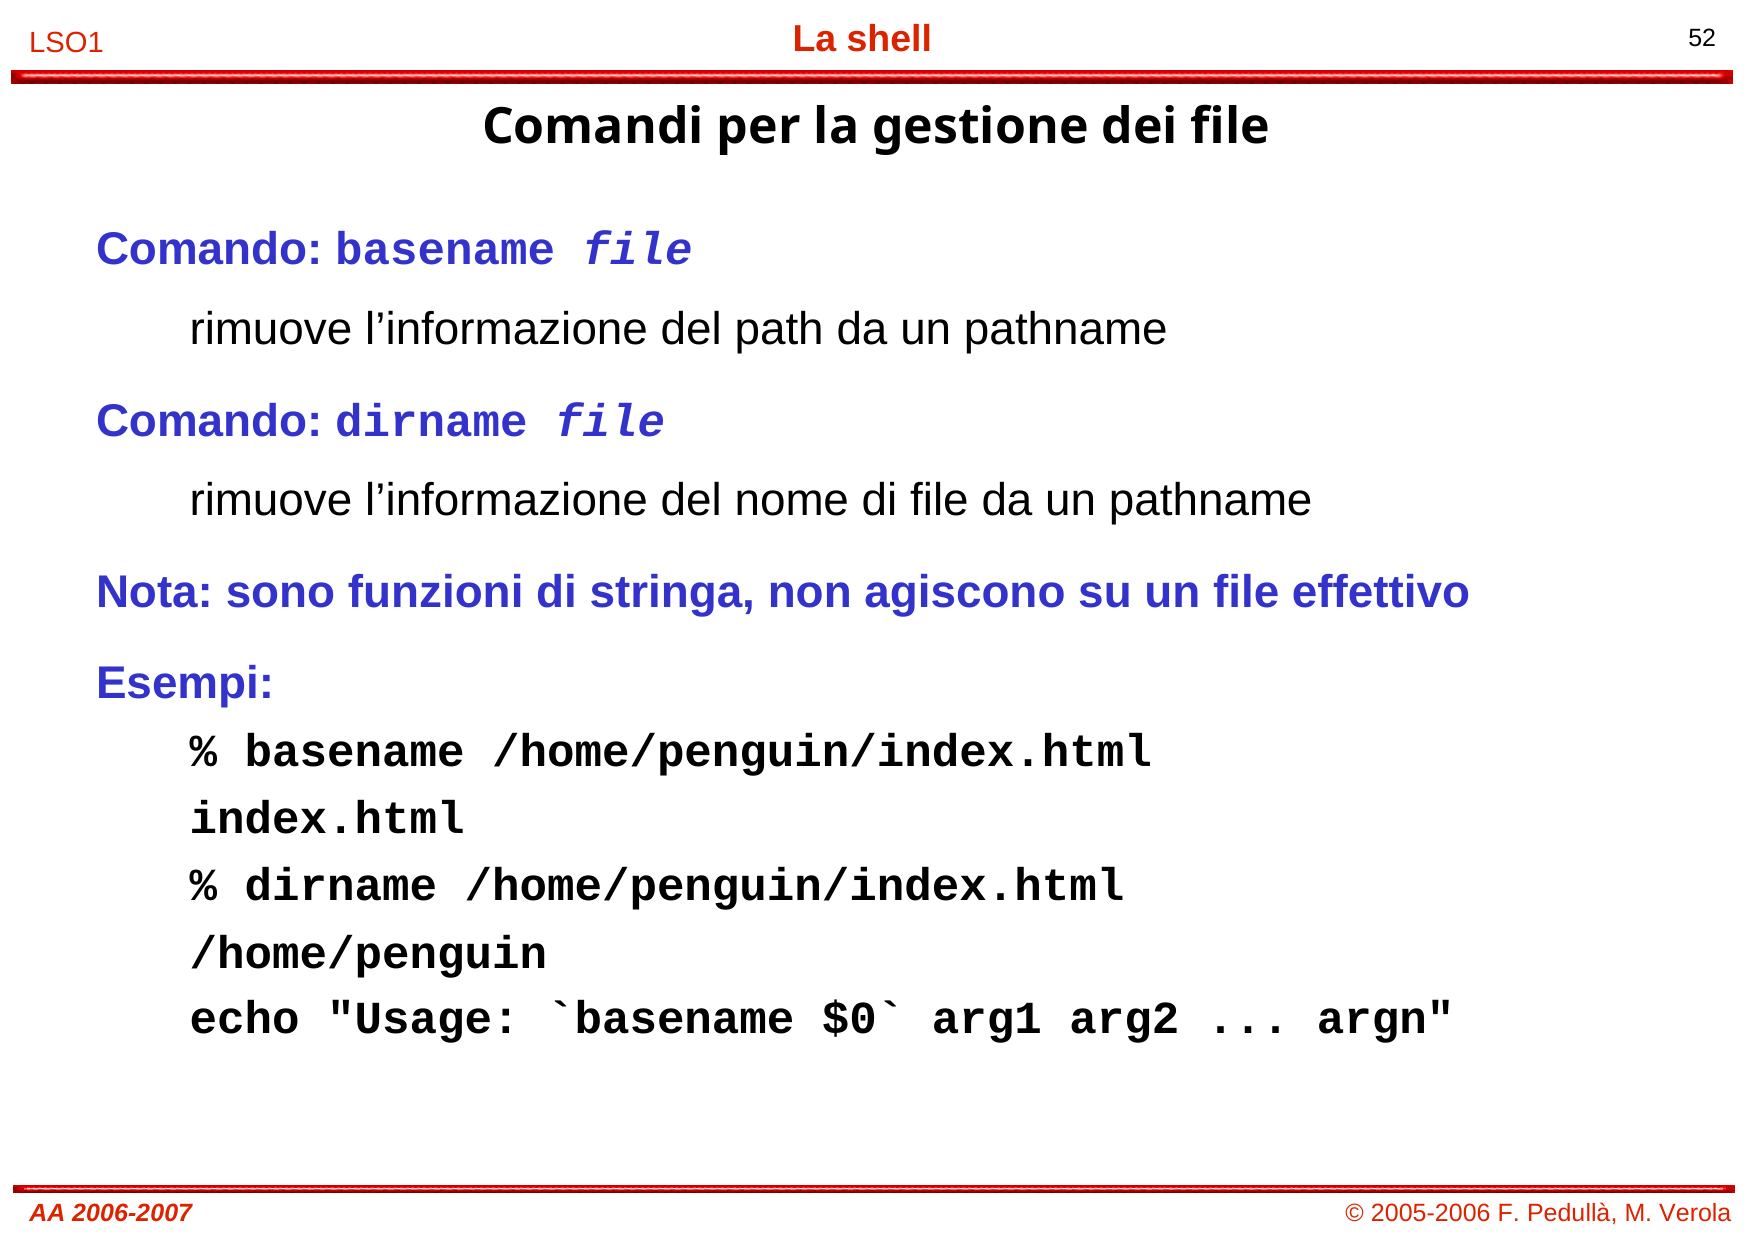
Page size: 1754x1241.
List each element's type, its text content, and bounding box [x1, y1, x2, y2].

picture [11, 70, 1733, 84]
list Comando: basename file rimuove l’informazione del path da un pathname Comando: dirname file rimuove l’informazione del nome di file da un pathname Nota: sono funzioni di stringa, non agiscono su un file effettivo Esempi: % basename /home/penguin/index.html index.html % dirname /home/penguin/index.html /home/penguin echo "Usage: `basename $0` arg1 arg2 ... argn" [81, 212, 1719, 1061]
picture [13, 1185, 1735, 1193]
title Comandi per la gestione dei file [410, 78, 1343, 174]
